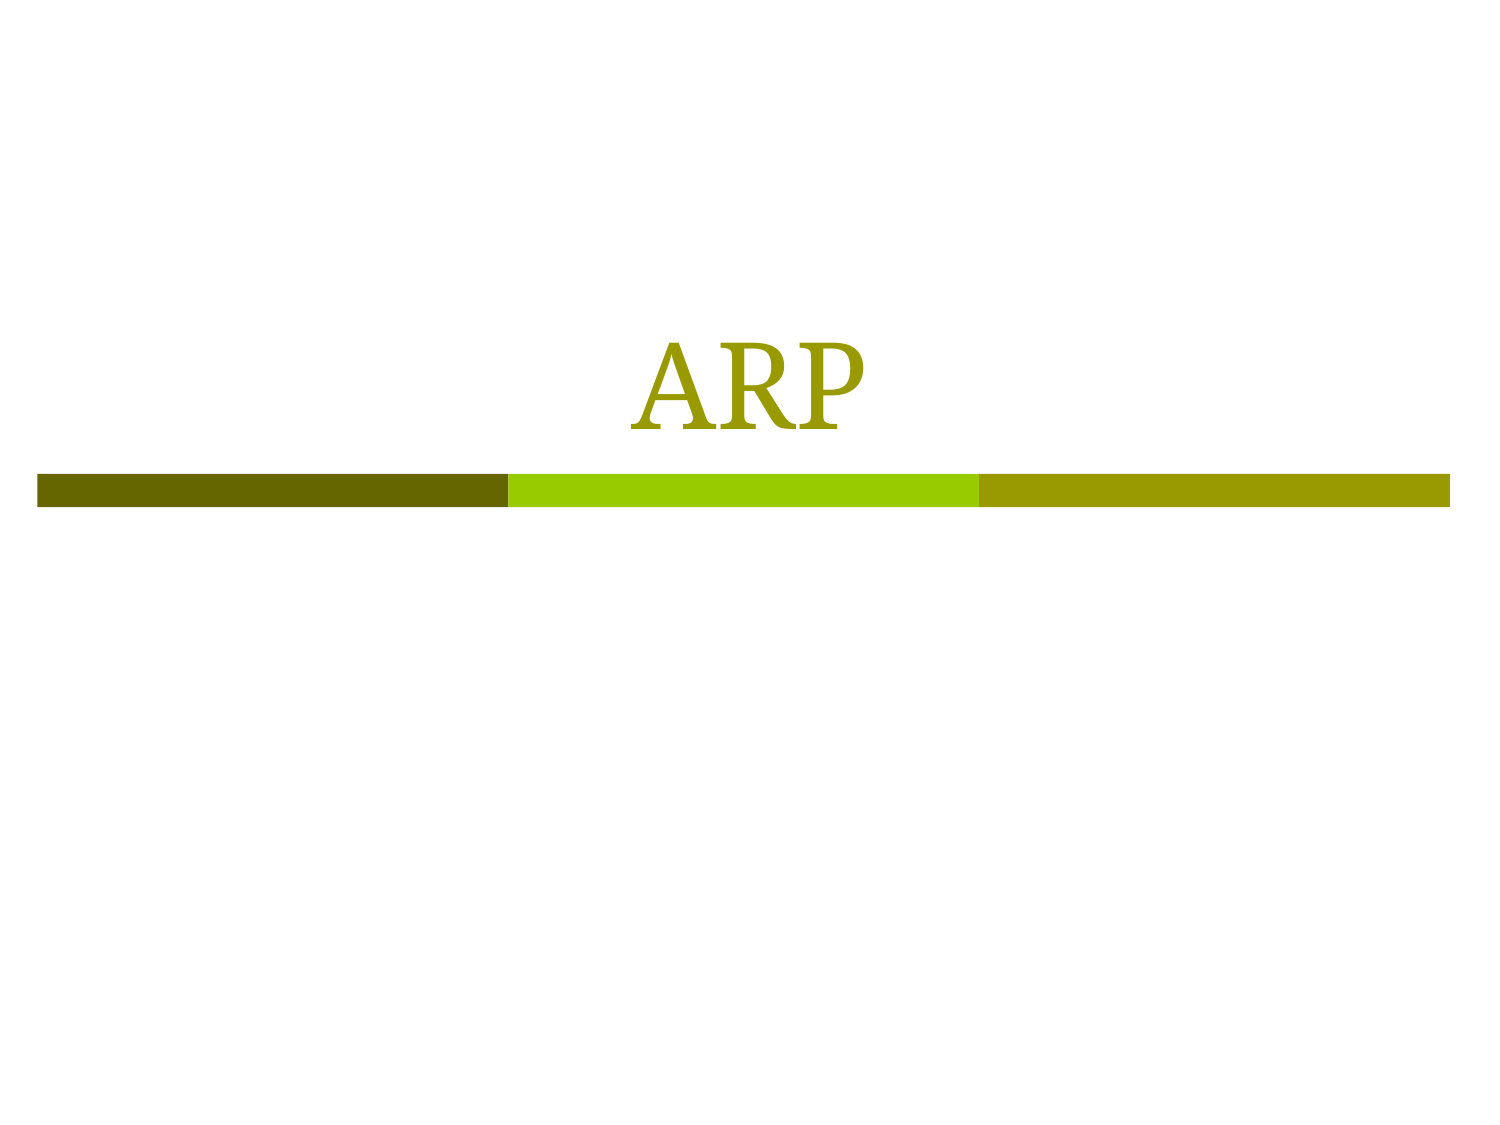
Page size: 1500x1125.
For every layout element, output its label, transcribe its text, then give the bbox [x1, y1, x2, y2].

title ARP [112, 112, 1388, 462]
